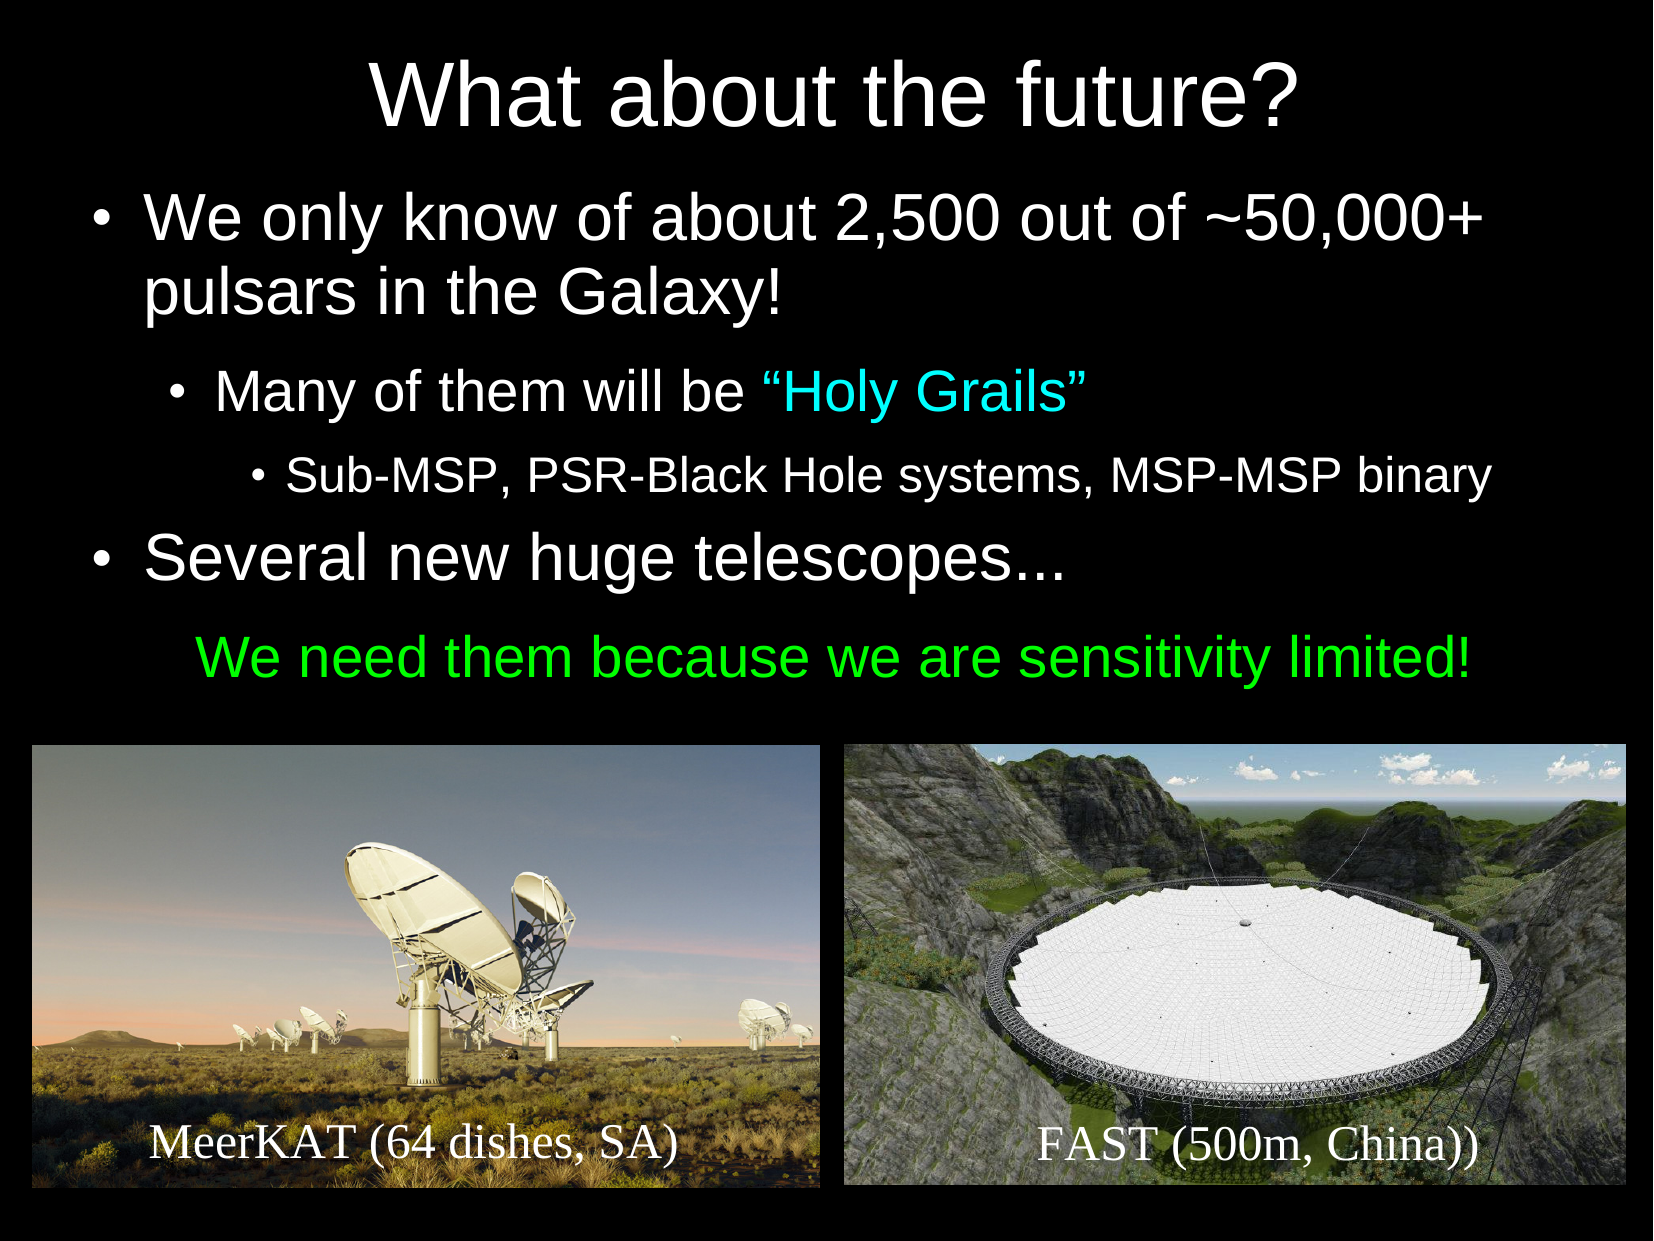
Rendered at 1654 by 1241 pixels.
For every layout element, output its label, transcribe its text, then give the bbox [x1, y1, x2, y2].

text_box FAST (500m, China)) [1036, 1115, 1508, 1172]
text_box MeerKAT (64 dishes, SA) [148, 1113, 710, 1170]
list We only know of about 2,500 out of ~50,000+ pulsars in the Galaxy! Many of them will be “Holy Grails” Sub-MSP, PSR-Black Hole systems, MSP-MSP binary Several new huge telescopes... We need them because we are sensitivity limited! [72, 179, 1598, 900]
picture [32, 745, 820, 1188]
title What about the future? [129, 0, 1541, 179]
picture [844, 744, 1626, 1185]
